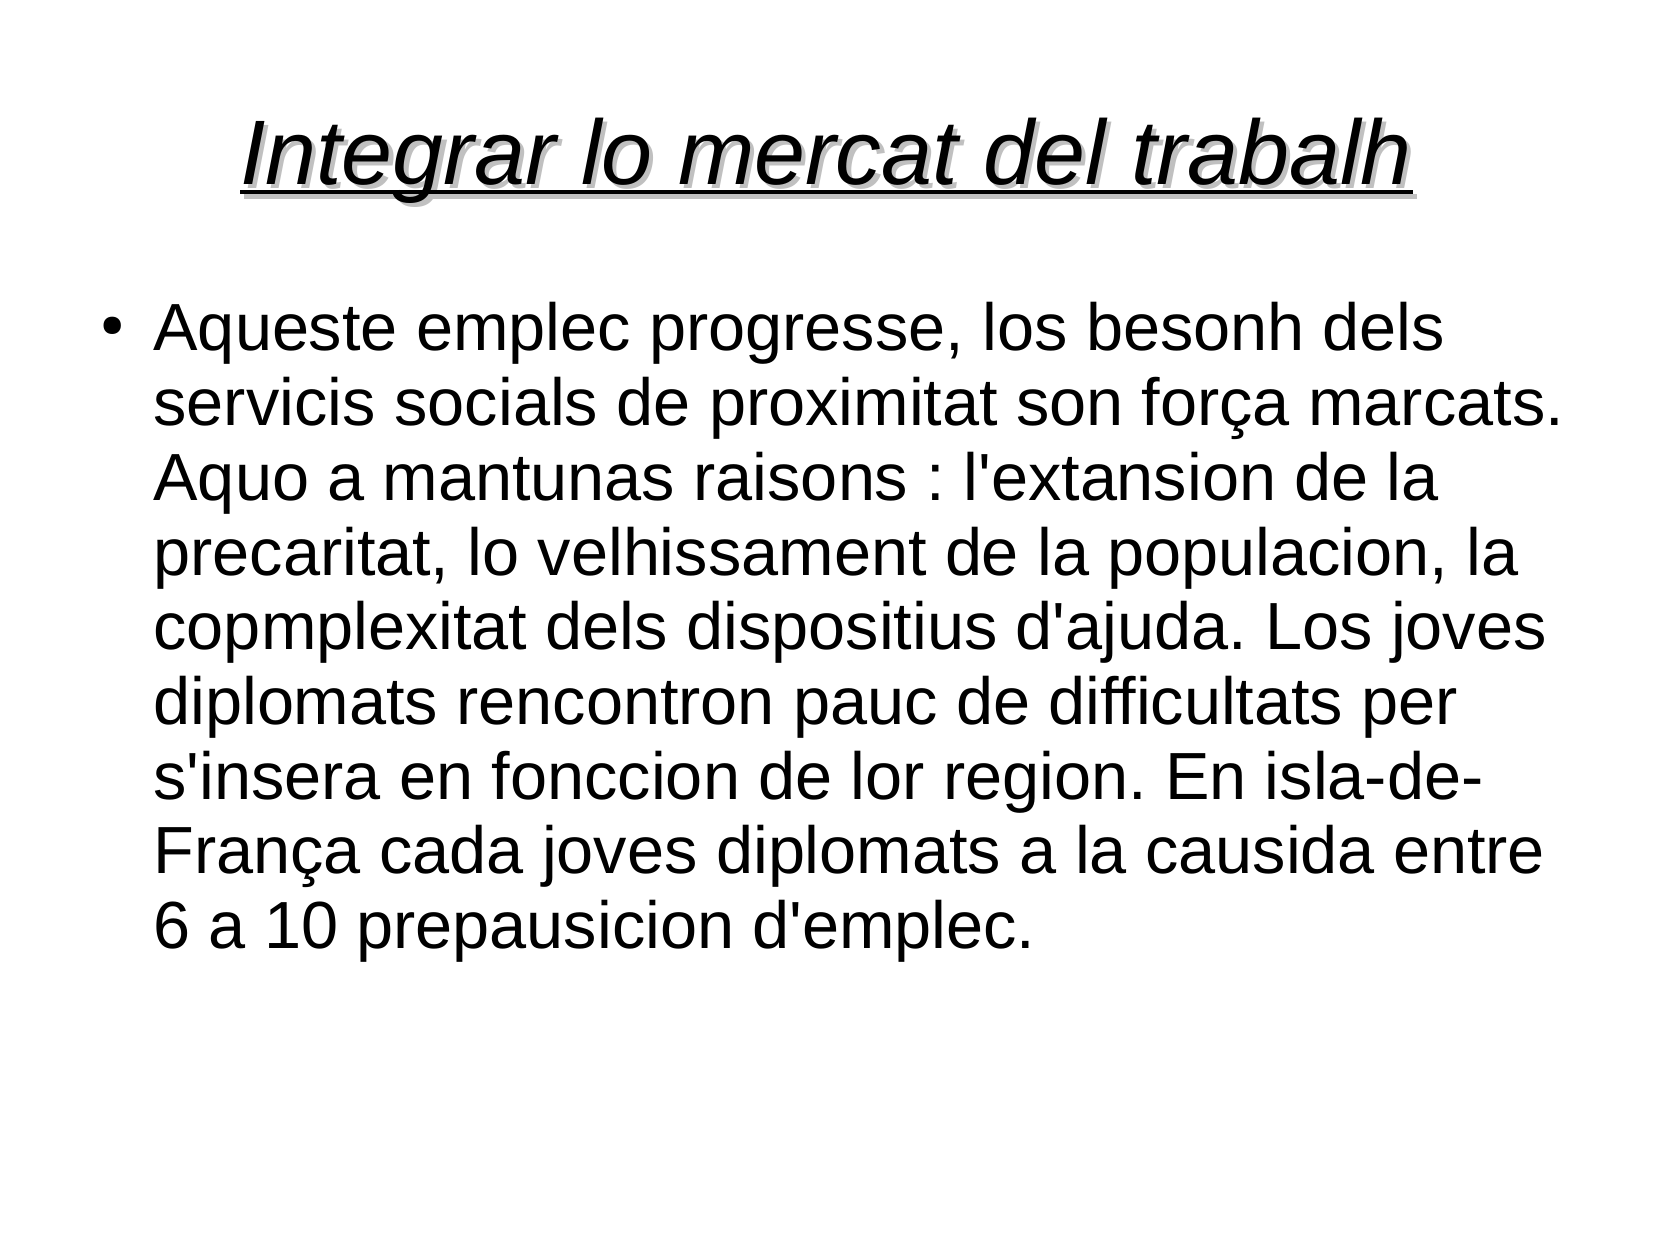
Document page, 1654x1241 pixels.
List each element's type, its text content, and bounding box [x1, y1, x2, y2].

title Integrar lo mercat del trabalh [82, 49, 1571, 257]
list Aqueste emplec progresse, los besonh dels servicis socials de proximitat son força marcats. Aquo a mantunas raisons : l'extansion de la precaritat, lo velhissament de la populacion, la copmplexitat dels dispositius d'ajuda. Los joves diplomats rencontron pauc de difficultats per s'insera en fonccion de lor region. En isla-de-França cada joves diplomats a la causida entre 6 a 10 prepausicion d'emplec. [82, 290, 1571, 1109]
